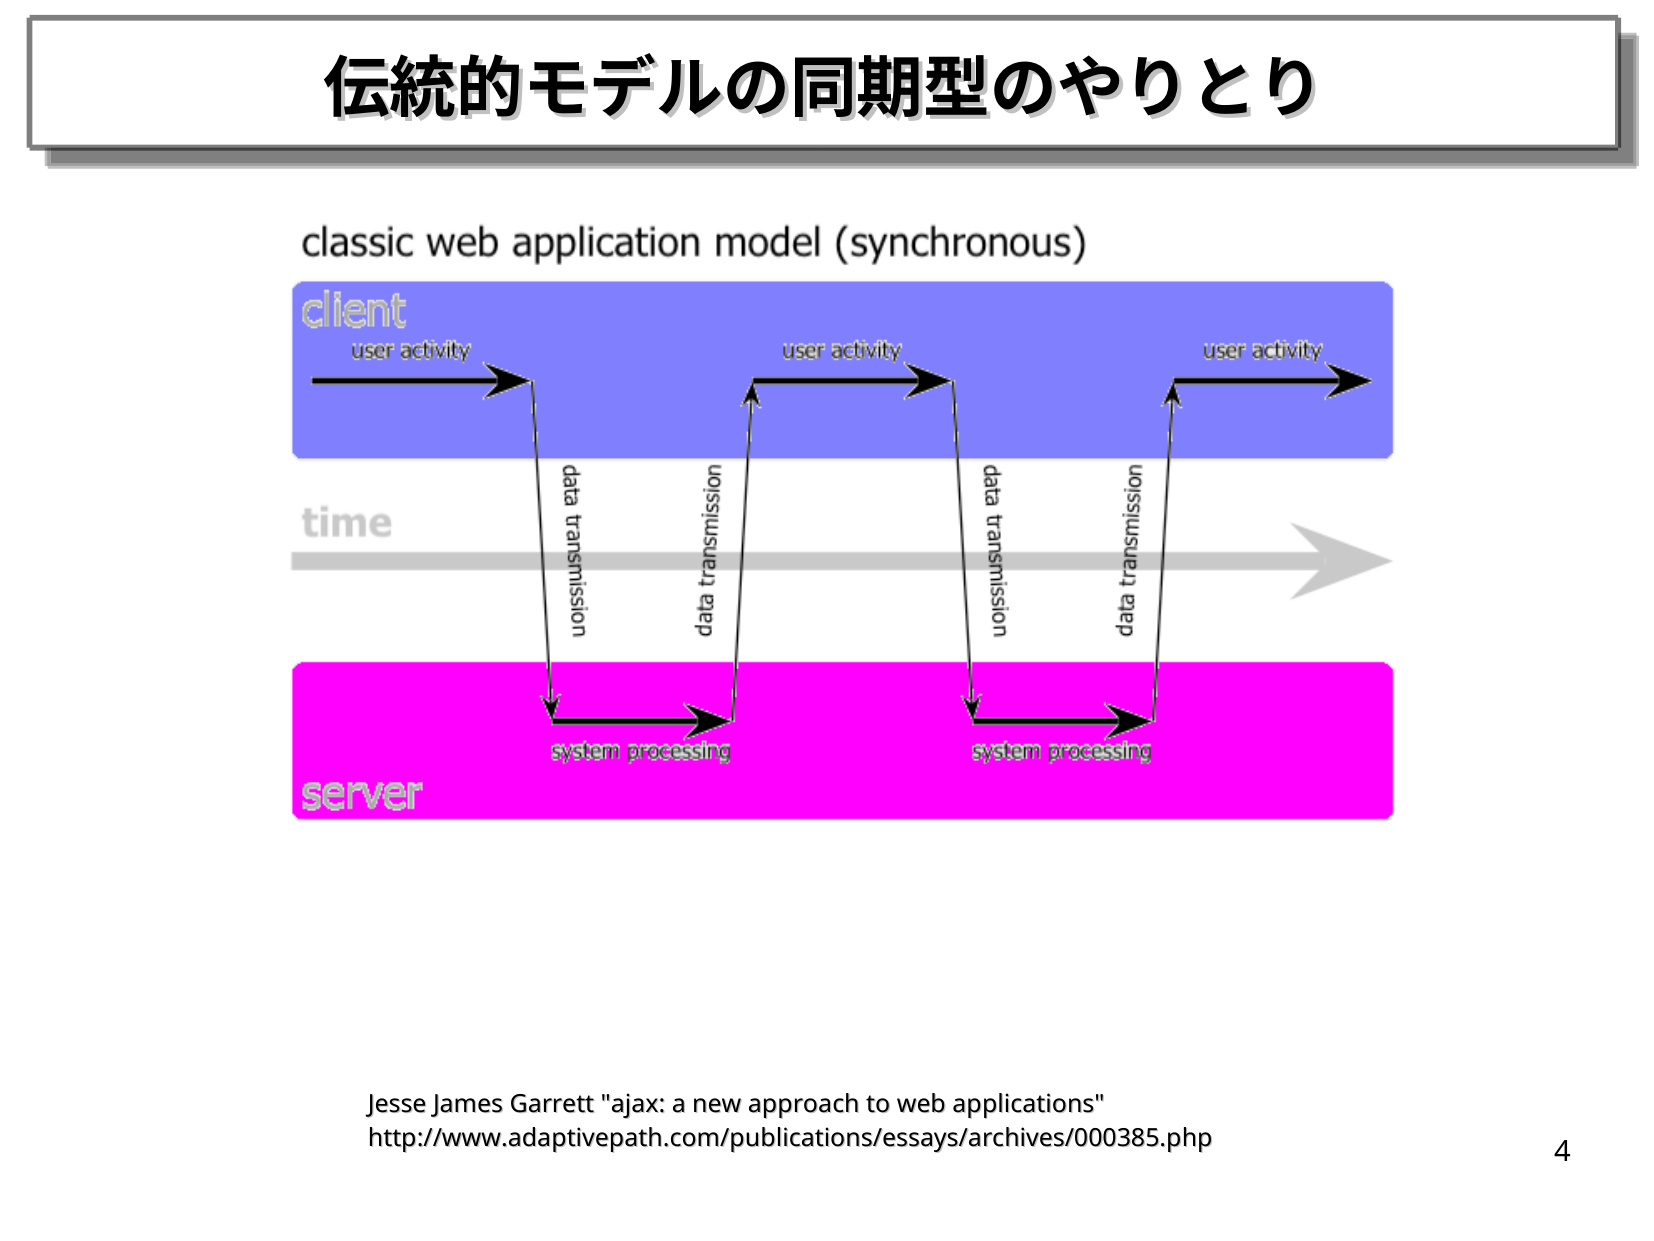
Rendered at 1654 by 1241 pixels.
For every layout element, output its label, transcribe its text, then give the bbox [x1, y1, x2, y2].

picture [271, 200, 1395, 831]
text_box 伝統的モデルの同期型のやりとり [29, 17, 1619, 148]
text_box Jesse James Garrett "ajax: a new approach to web applications" http://www.adaptivepath.com/publications/essays/archives/000385.php [353, 1078, 1250, 1148]
